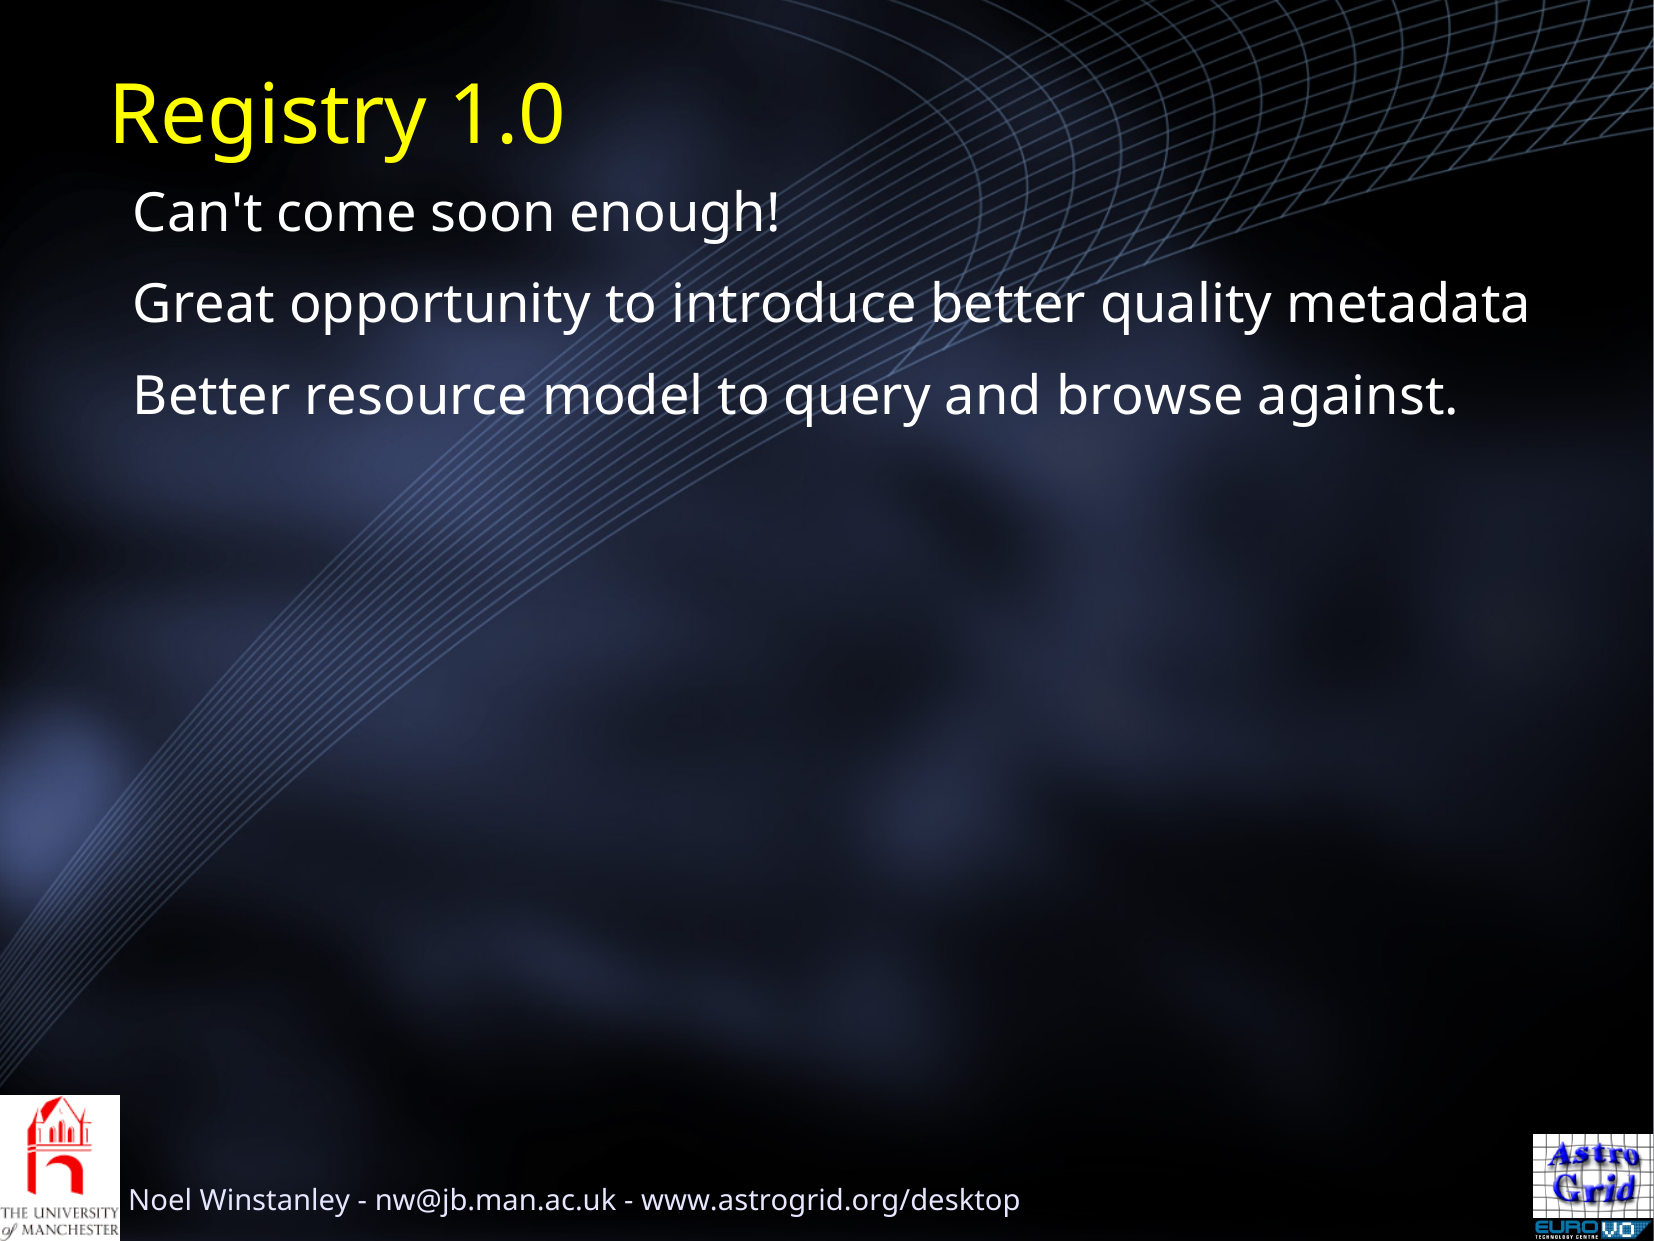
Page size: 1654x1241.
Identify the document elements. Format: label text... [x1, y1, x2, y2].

picture [0, 0, 1654, 1241]
list Can't come soon enough! Great opportunity to introduce better quality metadata Better resource model to query and browse against. [115, 172, 1536, 1142]
title Registry 1.0 [108, 33, 1534, 188]
